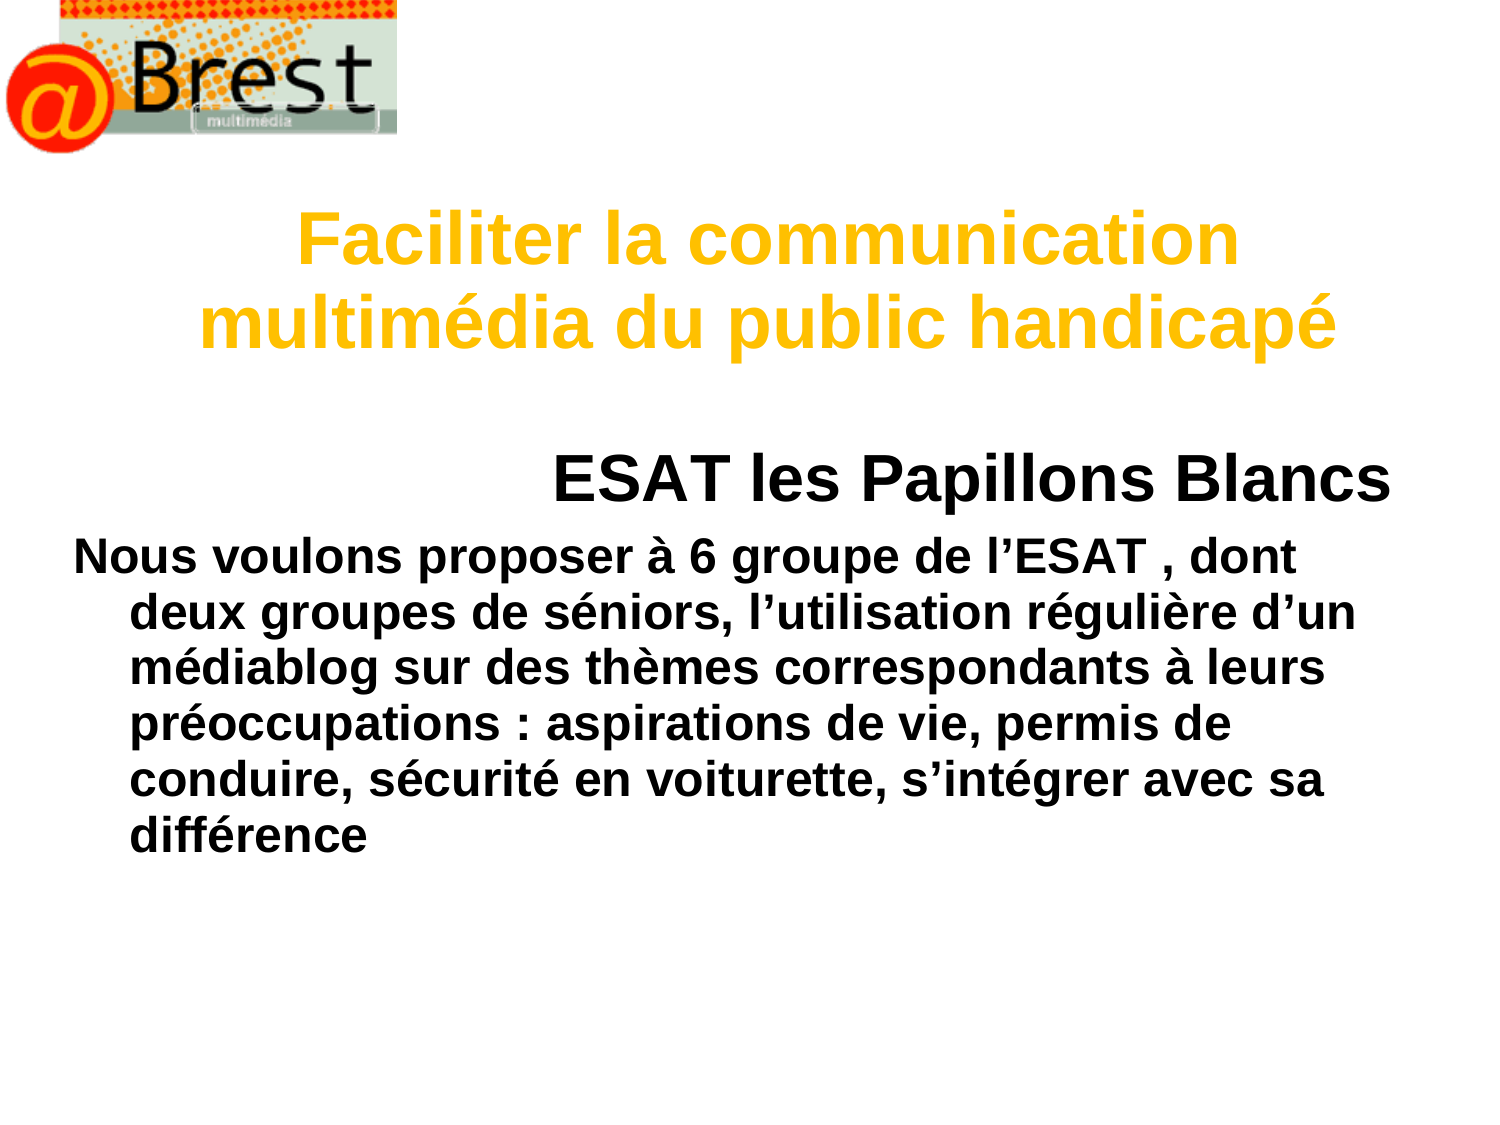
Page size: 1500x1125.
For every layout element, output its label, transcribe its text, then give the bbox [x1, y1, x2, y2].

title Faciliter la communication multimédia du public handicapé [93, 183, 1444, 379]
list ESAT les Papillons Blancs Nous voulons proposer à 6 groupe de l’ESAT , dont deux groupes de séniors, l’utilisation régulière d’un médiablog sur des thèmes correspondants à leurs préoccupations : aspirations de vie, permis de conduire, sécurité en voiturette, s’intégrer avec sa différence [58, 433, 1409, 1095]
picture [0, 0, 397, 157]
